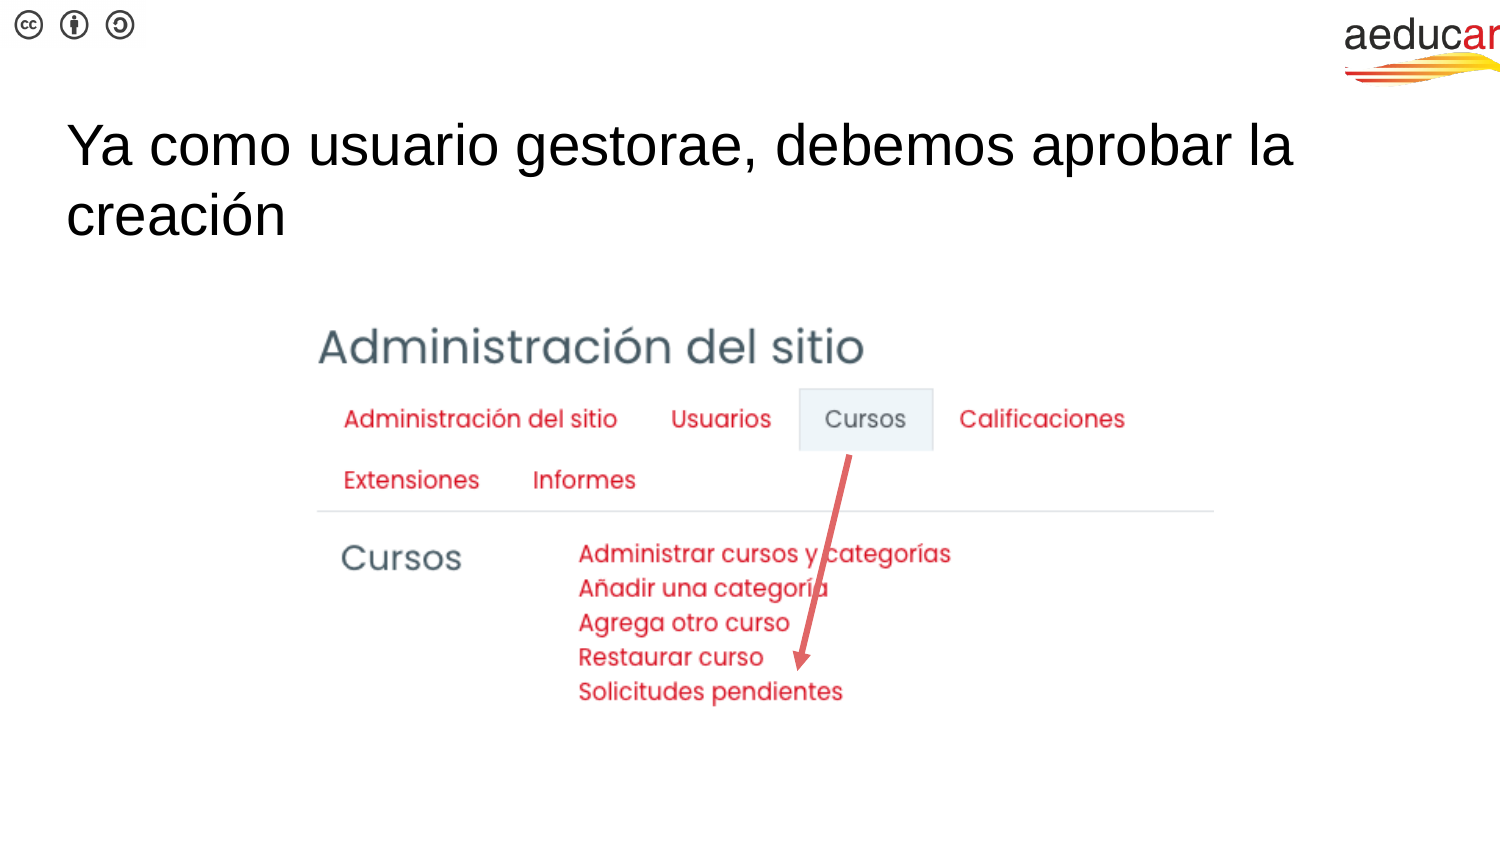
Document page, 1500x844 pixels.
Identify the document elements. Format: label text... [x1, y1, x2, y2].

title Ya como usuario gestorae, debemos aprobar la creación [51, 92, 1428, 269]
picture [1344, 0, 1500, 104]
picture [286, 293, 1214, 752]
picture [0, 0, 146, 48]
